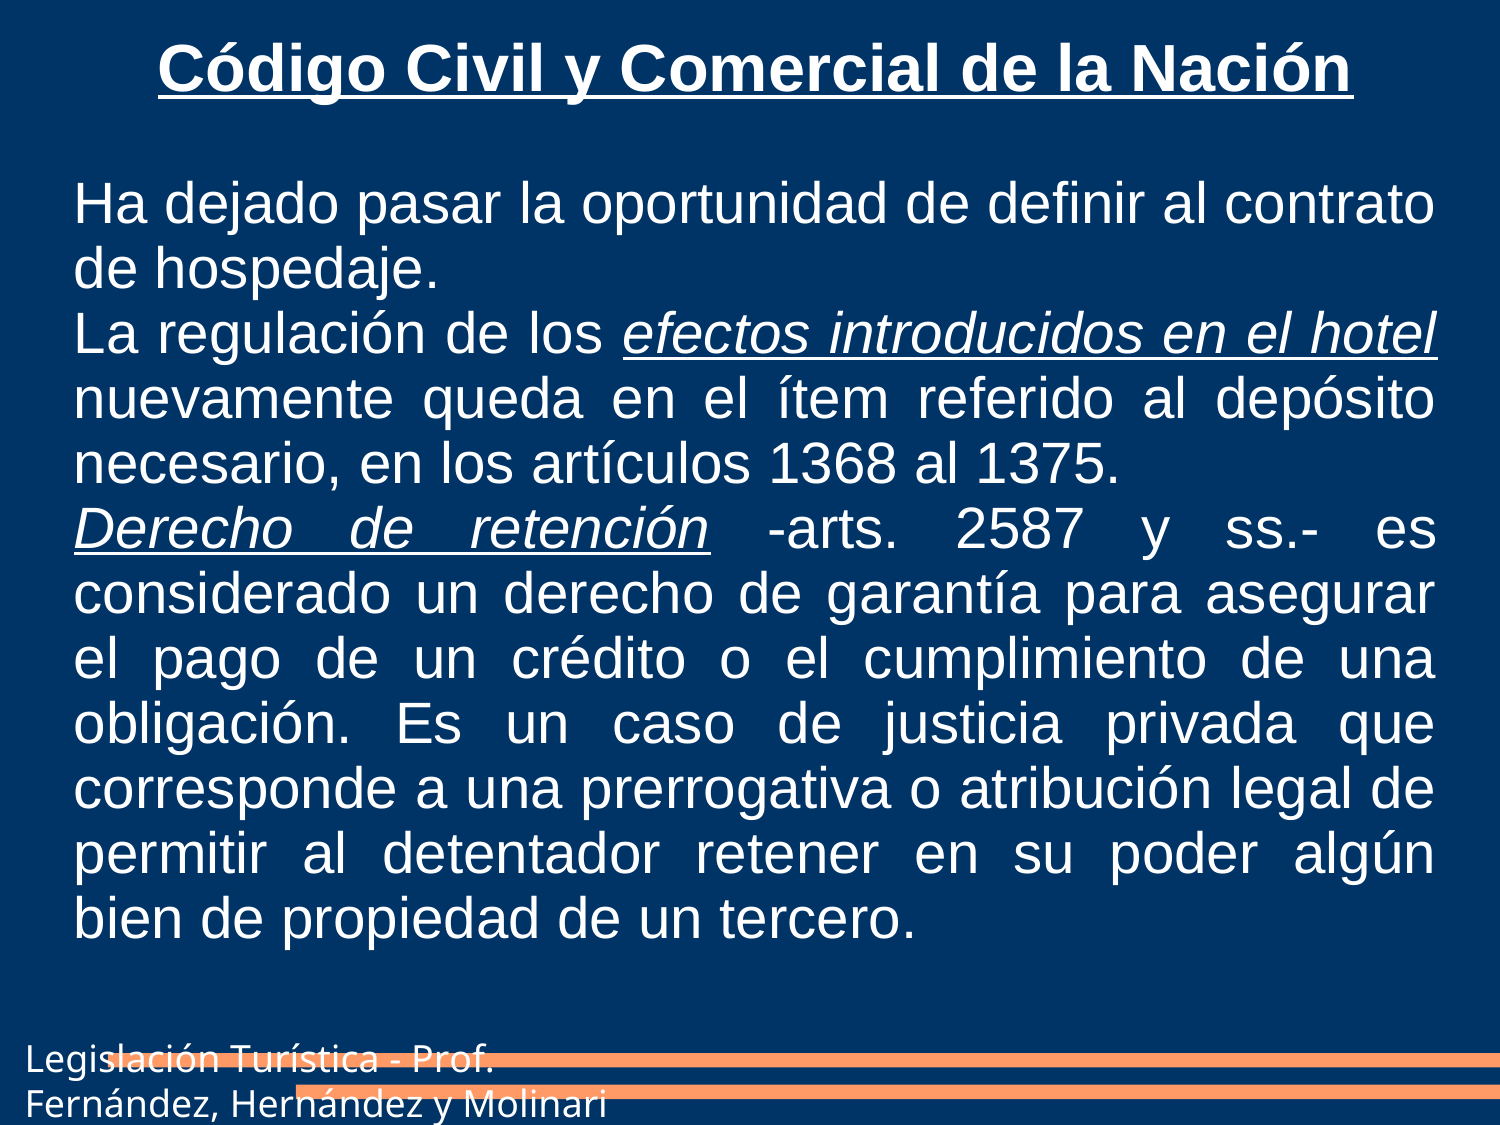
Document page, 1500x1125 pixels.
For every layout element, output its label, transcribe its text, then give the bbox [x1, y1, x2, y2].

text_box Código Civil y Comercial de la Nación Ha dejado pasar la oportunidad de definir al contrato de hospedaje. La regulación de los efectos introducidos en el hotel nuevamente queda en el ítem referido al depósito necesario, en los artículos 1368 al 1375. Derecho de retención -arts. 2587 y ss.- es considerado un derecho de garantía para asegurar el pago de un crédito o el cumplimiento de una obligación. Es un caso de justicia privada que corresponde a una prerrogativa o atribución legal de permitir al detentador retener en su poder algún bien de propiedad de un tercero. [59, 23, 1453, 1027]
footer Legislación Turística - Prof. Fernández, Hernández y Molinari [9, 1027, 709, 1077]
